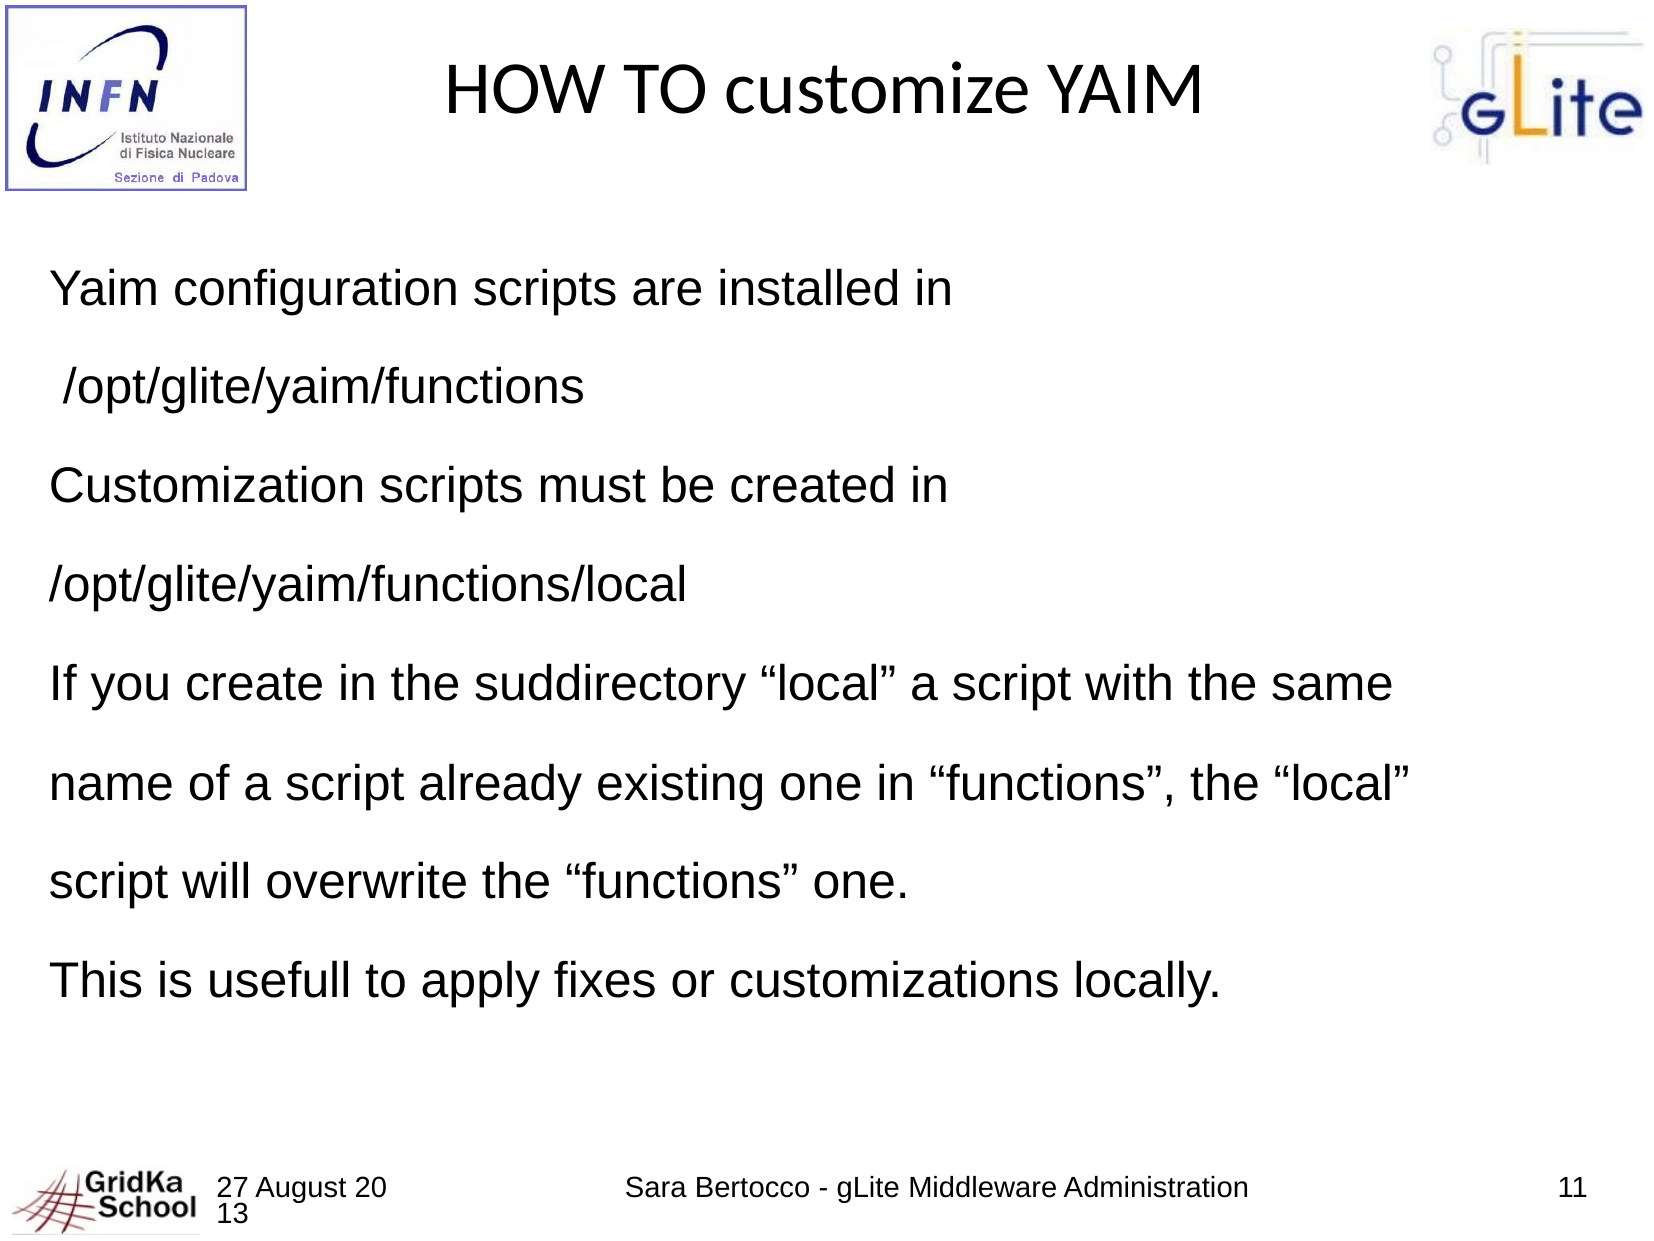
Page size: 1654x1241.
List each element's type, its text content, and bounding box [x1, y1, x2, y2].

picture [5, 5, 247, 191]
text_box Yaim configuration scripts are installed in /opt/glite/yaim/functions Customization scripts must be created in /opt/glite/yaim/functions/local If you create in the suddirectory “local” a script with the same name of a script already existing one in “functions”, the “local” script will overwrite the “functions” one. This is usefull to apply fixes or customizations locally. [34, 252, 1515, 1016]
title HOW TO customize YAIM [5, 4, 1645, 186]
picture [1430, 28, 1645, 165]
picture [12, 1166, 200, 1235]
